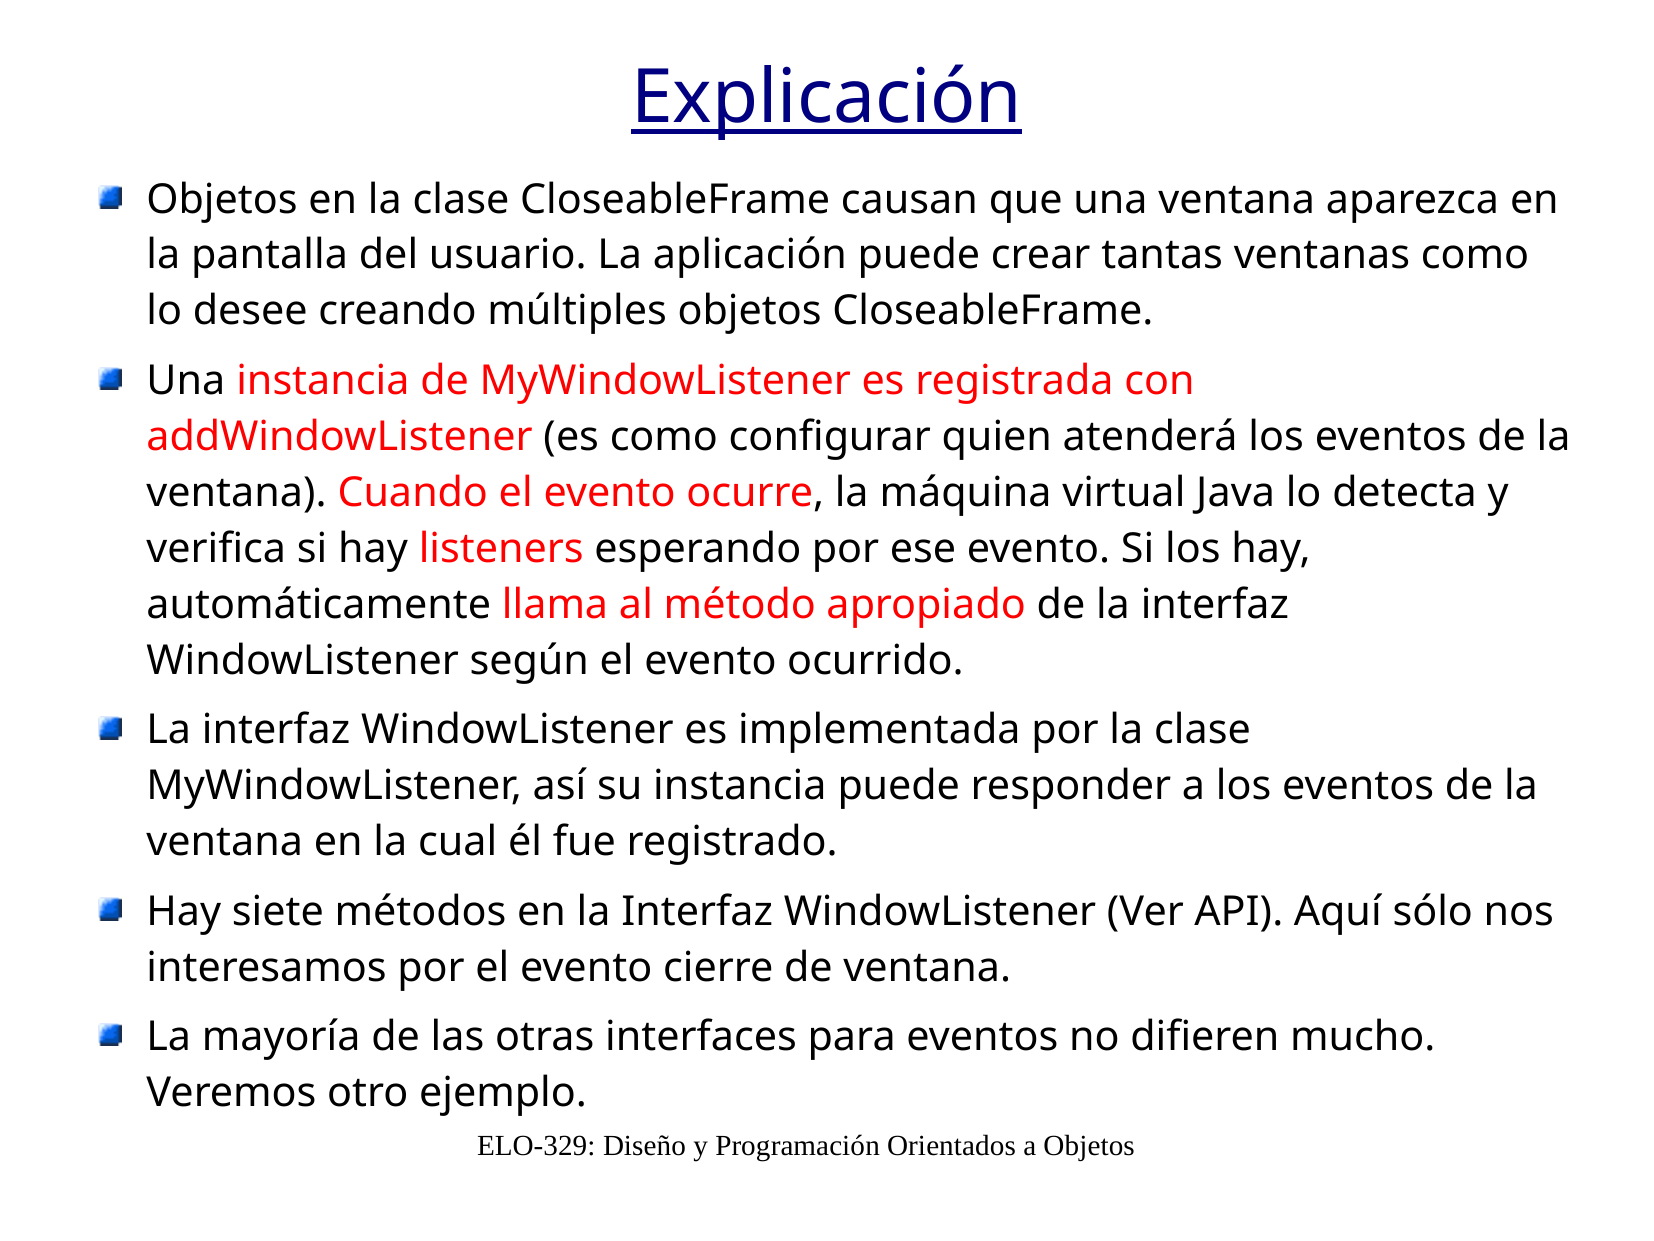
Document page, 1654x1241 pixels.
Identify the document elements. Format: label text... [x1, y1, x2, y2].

title Explicación [82, 43, 1571, 145]
list Objetos en la clase CloseableFrame causan que una ventana aparezca en la pantalla del usuario. La aplicación puede crear tantas ventanas como lo desee creando múltiples objetos CloseableFrame. Una instancia de MyWindowListener es registrada con addWindowListener (es como configurar quien atenderá los eventos de la ventana). Cuando el evento ocurre, la máquina virtual Java lo detecta y verifica si hay listeners esperando por ese evento. Si los hay, automáticamente llama al método apropiado de la interfaz WindowListener según el evento ocurrido. La interfaz WindowListener es implementada por la clase MyWindowListener, así su instancia puede responder a los eventos de la ventana en la cual él fue registrado. Hay siete métodos en la Interfaz WindowListener (Ver API). Aquí sólo nos interesamos por el evento cierre de ventana. La mayoría de las otras interfaces para eventos no difieren mucho. Veremos otro ejemplo. [82, 169, 1571, 1120]
